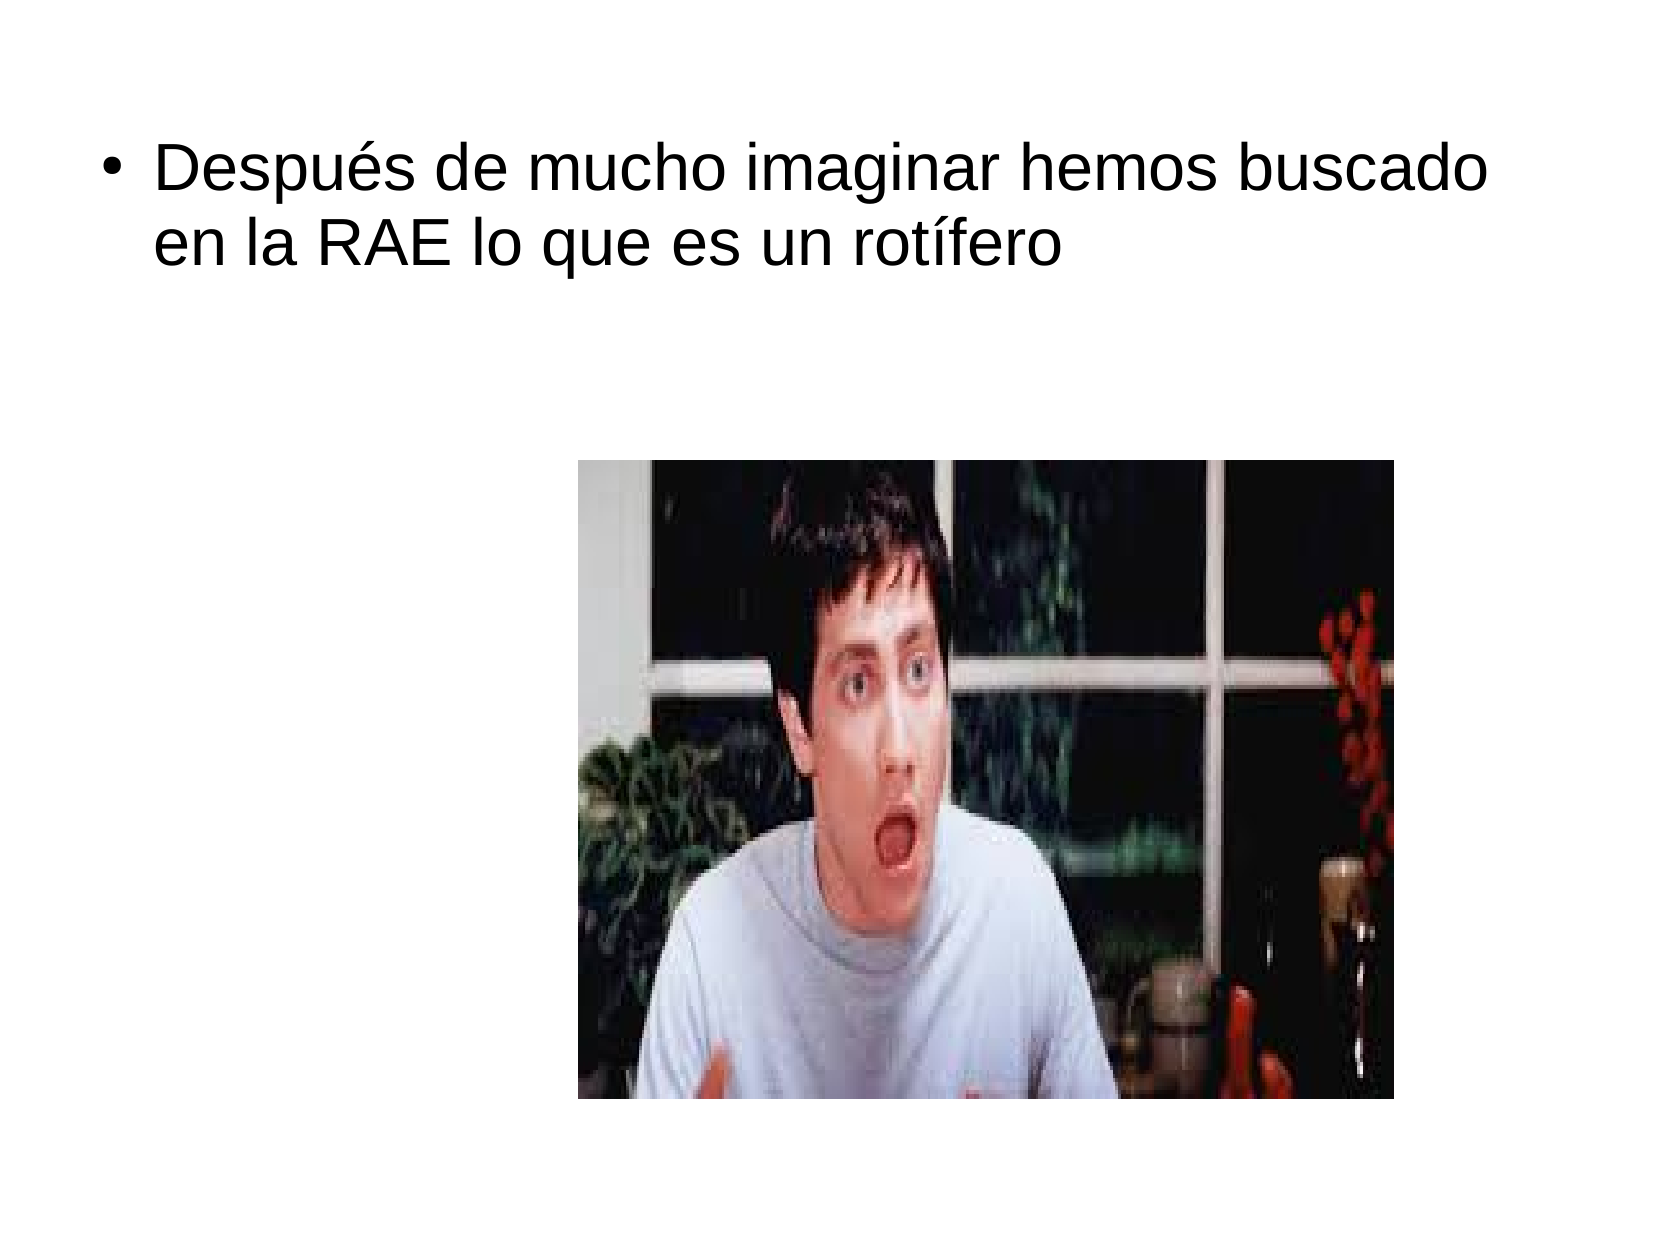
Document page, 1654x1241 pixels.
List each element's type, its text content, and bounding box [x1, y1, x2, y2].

picture [578, 460, 1394, 1099]
list Después de mucho imaginar hemos buscado en la RAE lo que es un rotífero [82, 129, 1571, 1109]
